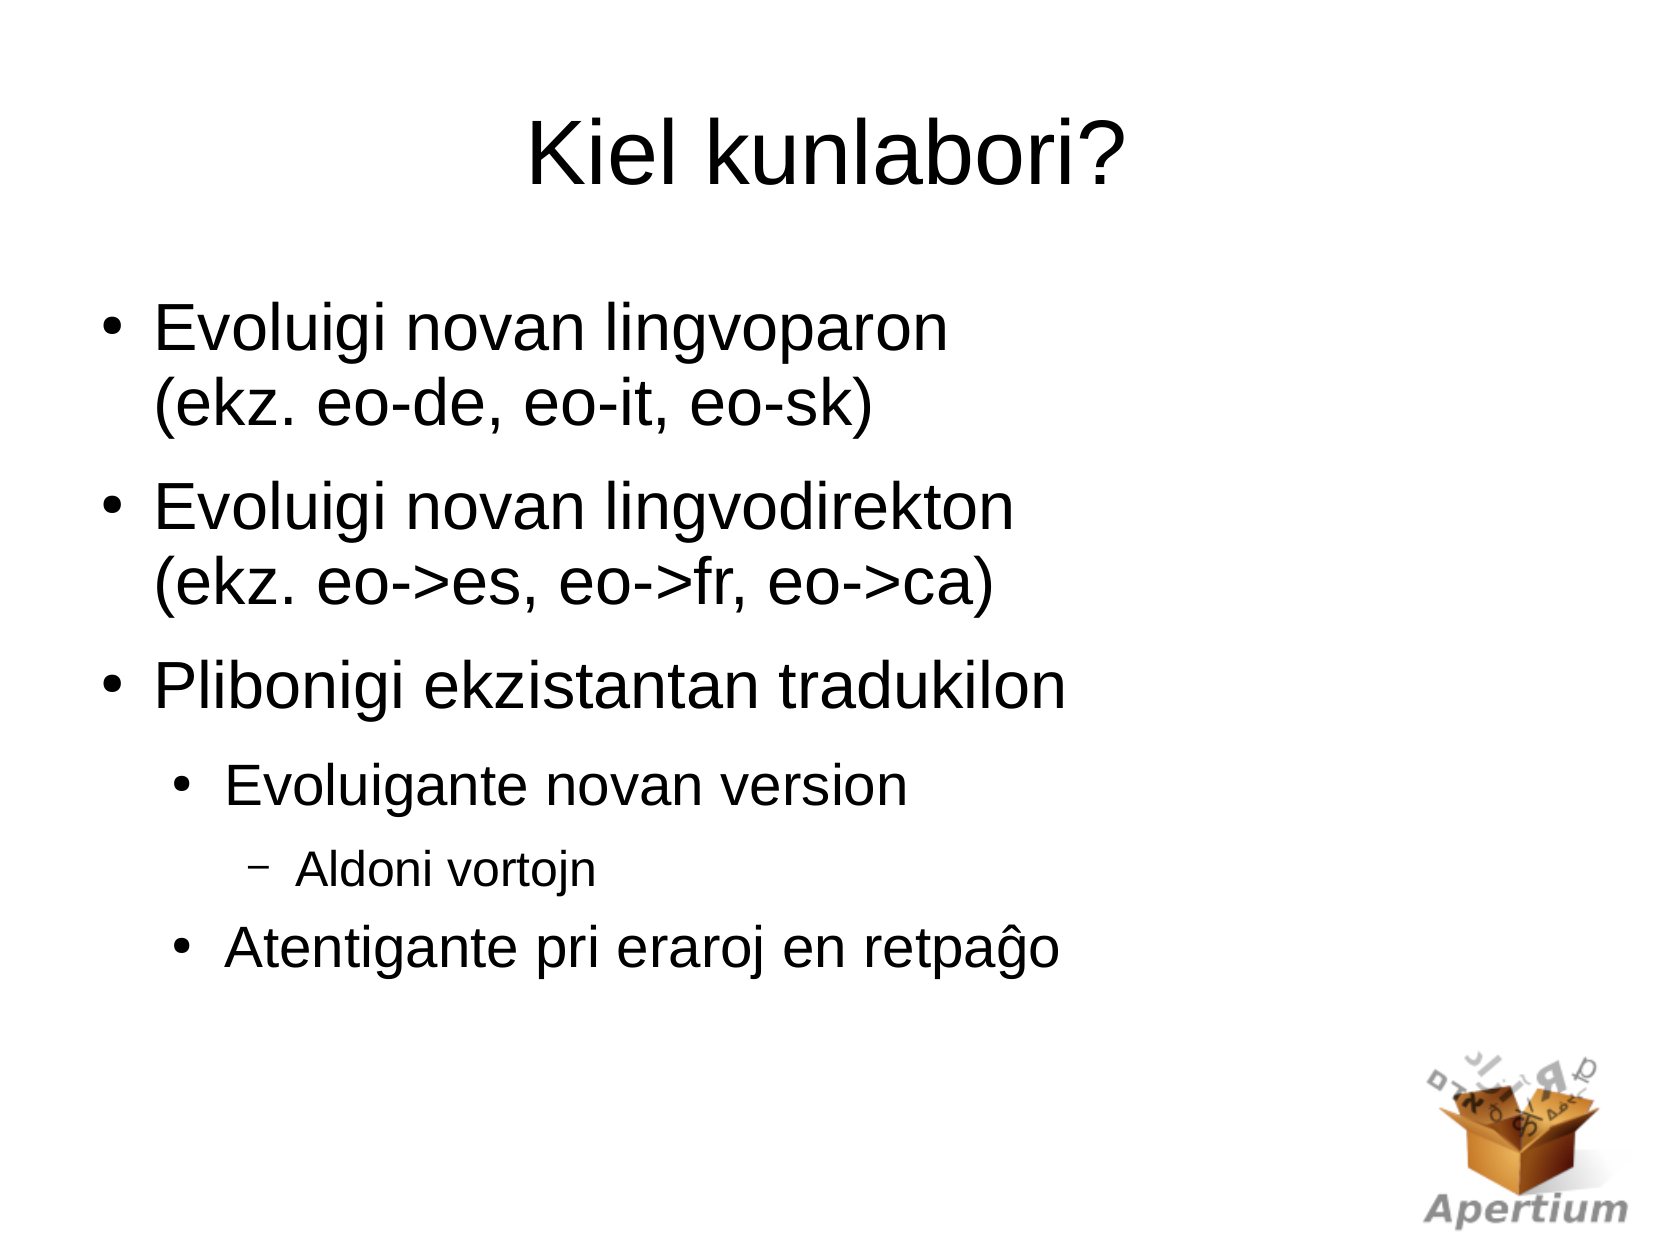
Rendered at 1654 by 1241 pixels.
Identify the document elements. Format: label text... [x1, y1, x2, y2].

title Kiel kunlabori? [82, 56, 1571, 250]
list Evoluigi novan lingvoparon (ekz. eo-de, eo-it, eo-sk) Evoluigi novan lingvodirekton (ekz. eo->es, eo->fr, eo->ca) Plibonigi ekzistantan tradukilon Evoluigante novan version Aldoni vortojn Atentigante pri eraroj en retpaĝo [82, 290, 1571, 1109]
picture [1417, 1033, 1633, 1241]
